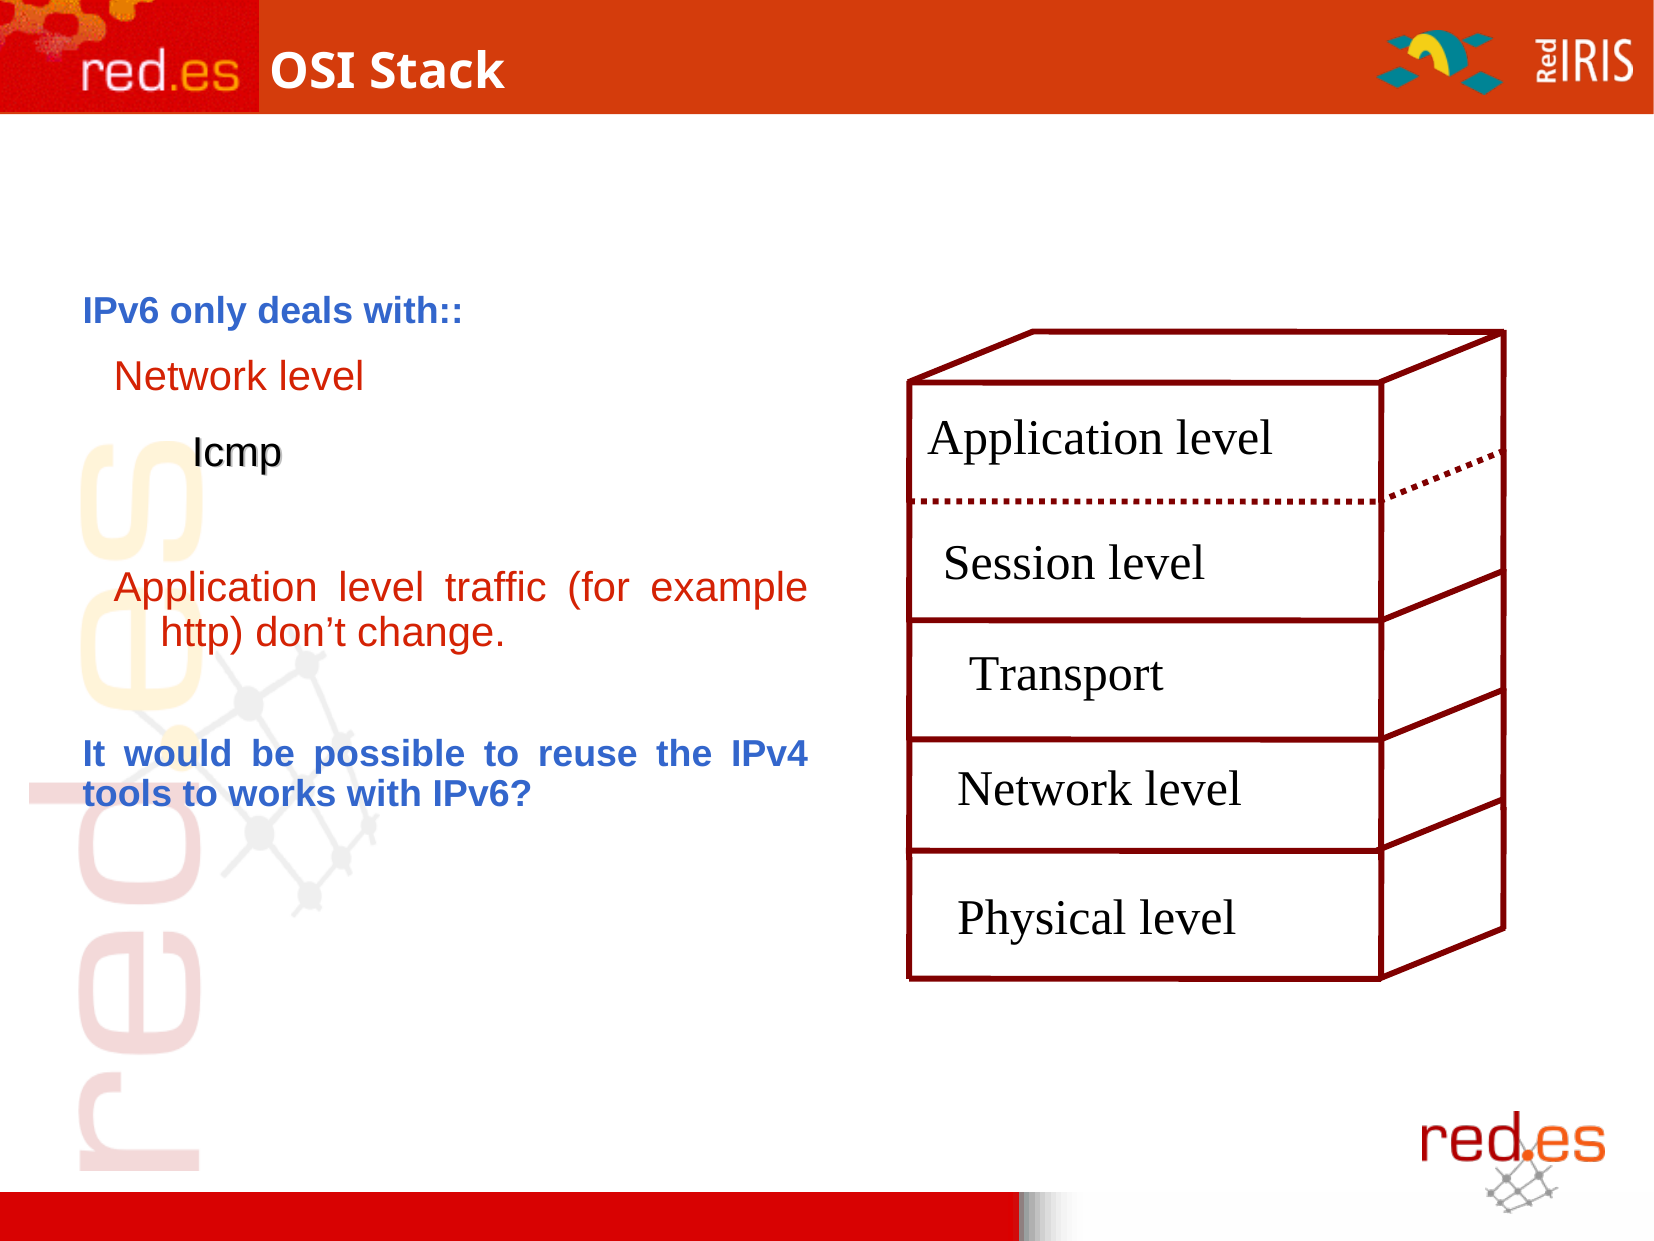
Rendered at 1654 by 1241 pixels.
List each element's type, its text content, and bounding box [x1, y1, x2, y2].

title OSI Stack [269, 0, 1557, 140]
text_box Session level [917, 534, 1340, 607]
text_box Network level [956, 760, 1286, 833]
list IPv6 only deals with:: Network level Icmp Application level traffic (for example http) don’t change. It would be possible to reuse the IPv4 tools to works with IPv6? [82, 289, 809, 1108]
picture [1557, 30, 1633, 95]
text_box Transport [968, 644, 1298, 717]
text_box Physical level [956, 889, 1286, 962]
text_box Application level [927, 409, 1340, 482]
picture [0, 1111, 1654, 1241]
picture [0, 0, 259, 112]
picture [29, 441, 380, 1171]
